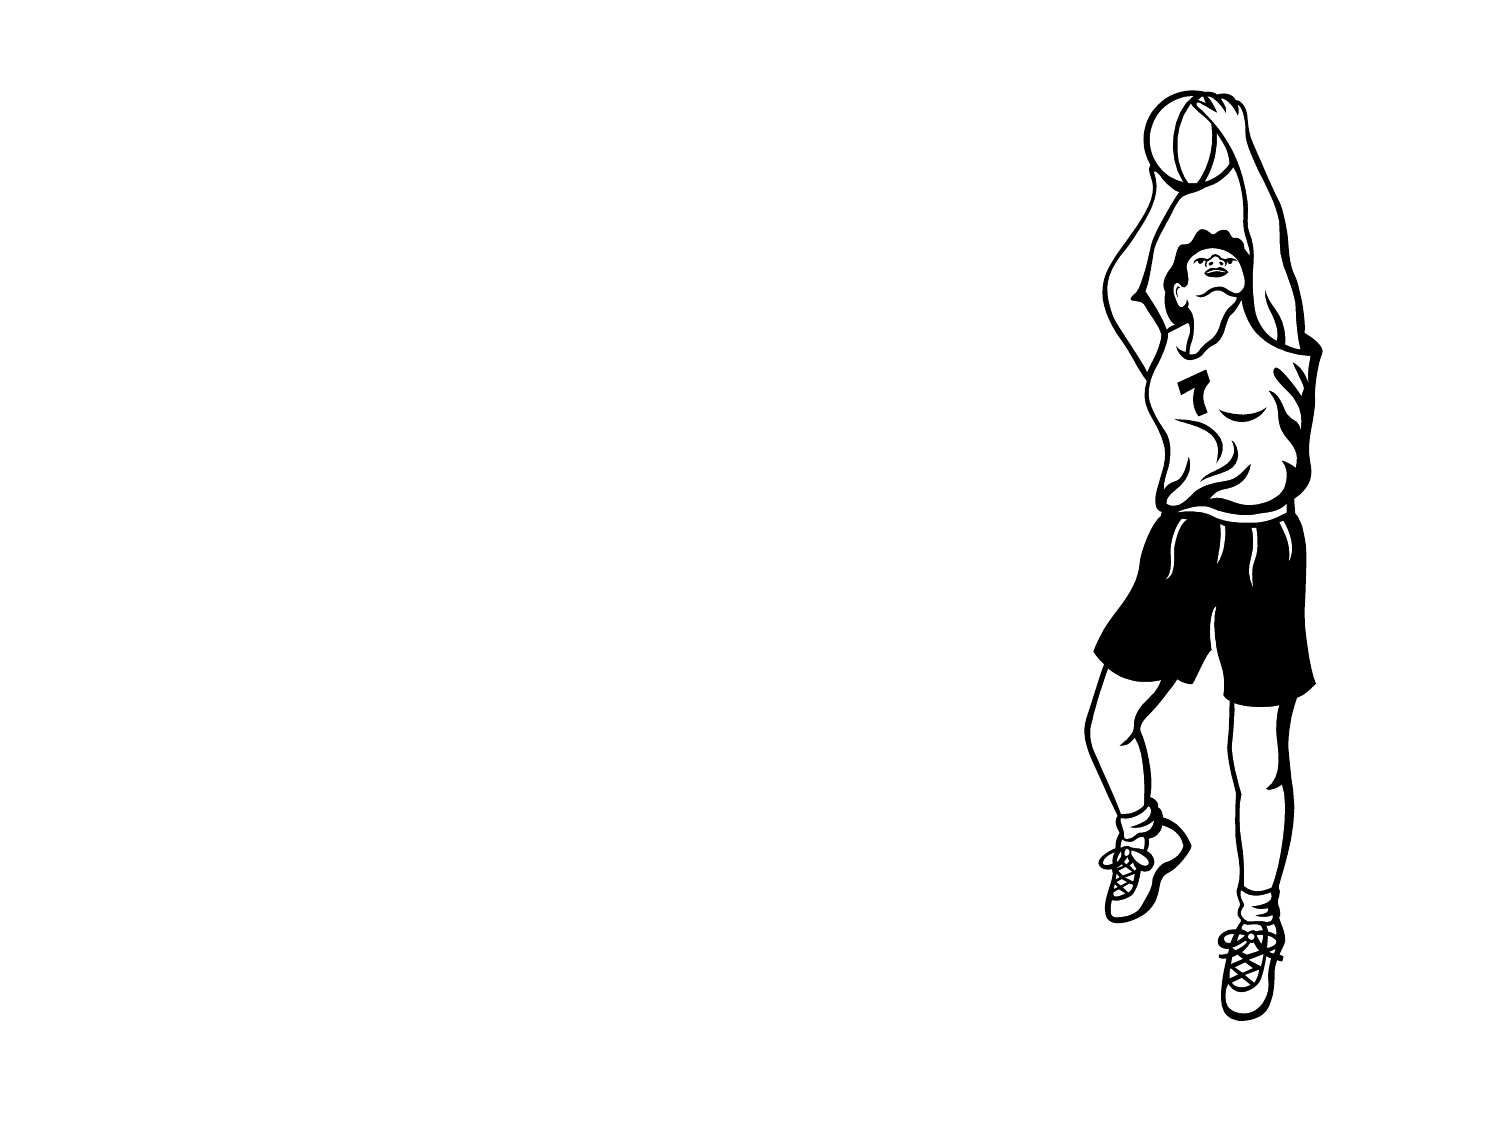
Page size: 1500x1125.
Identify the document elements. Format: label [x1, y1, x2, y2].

picture [1081, 90, 1326, 1025]
